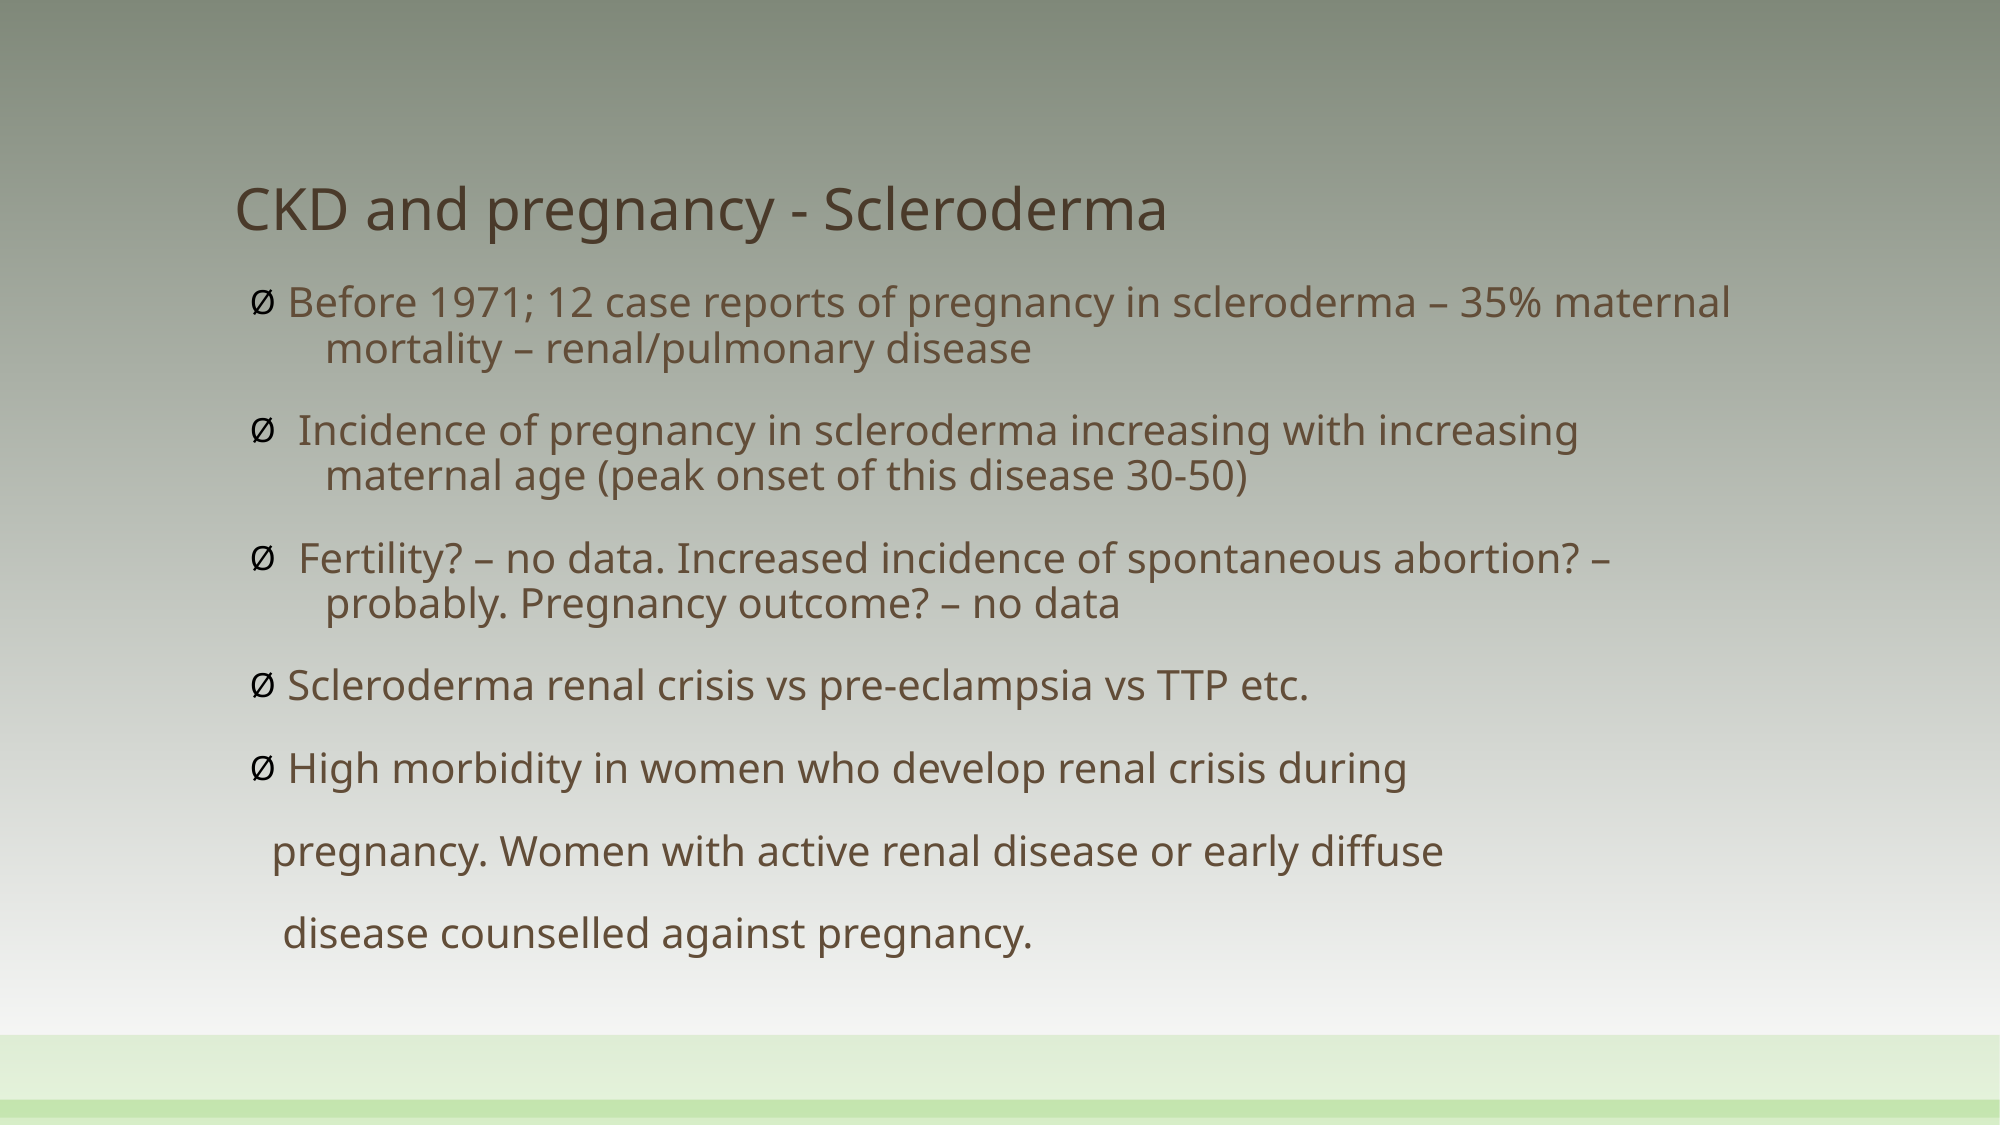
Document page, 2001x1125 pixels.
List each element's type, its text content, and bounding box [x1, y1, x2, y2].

title CKD and pregnancy - Scleroderma [219, 71, 1780, 251]
list Before 1971; 12 case reports of pregnancy in scleroderma – 35% maternal mortality – renal/pulmonary disease Incidence of pregnancy in scleroderma increasing with increasing maternal age (peak onset of this disease 30-50) Fertility? – no data. Increased incidence of spontaneous abortion? – probably. Pregnancy outcome? – no data Scleroderma renal crisis vs pre-eclampsia vs TTP etc. High morbidity in women who develop renal crisis during pregnancy. Women with active renal disease or early diffuse disease counselled against pregnancy. [219, 274, 1780, 987]
